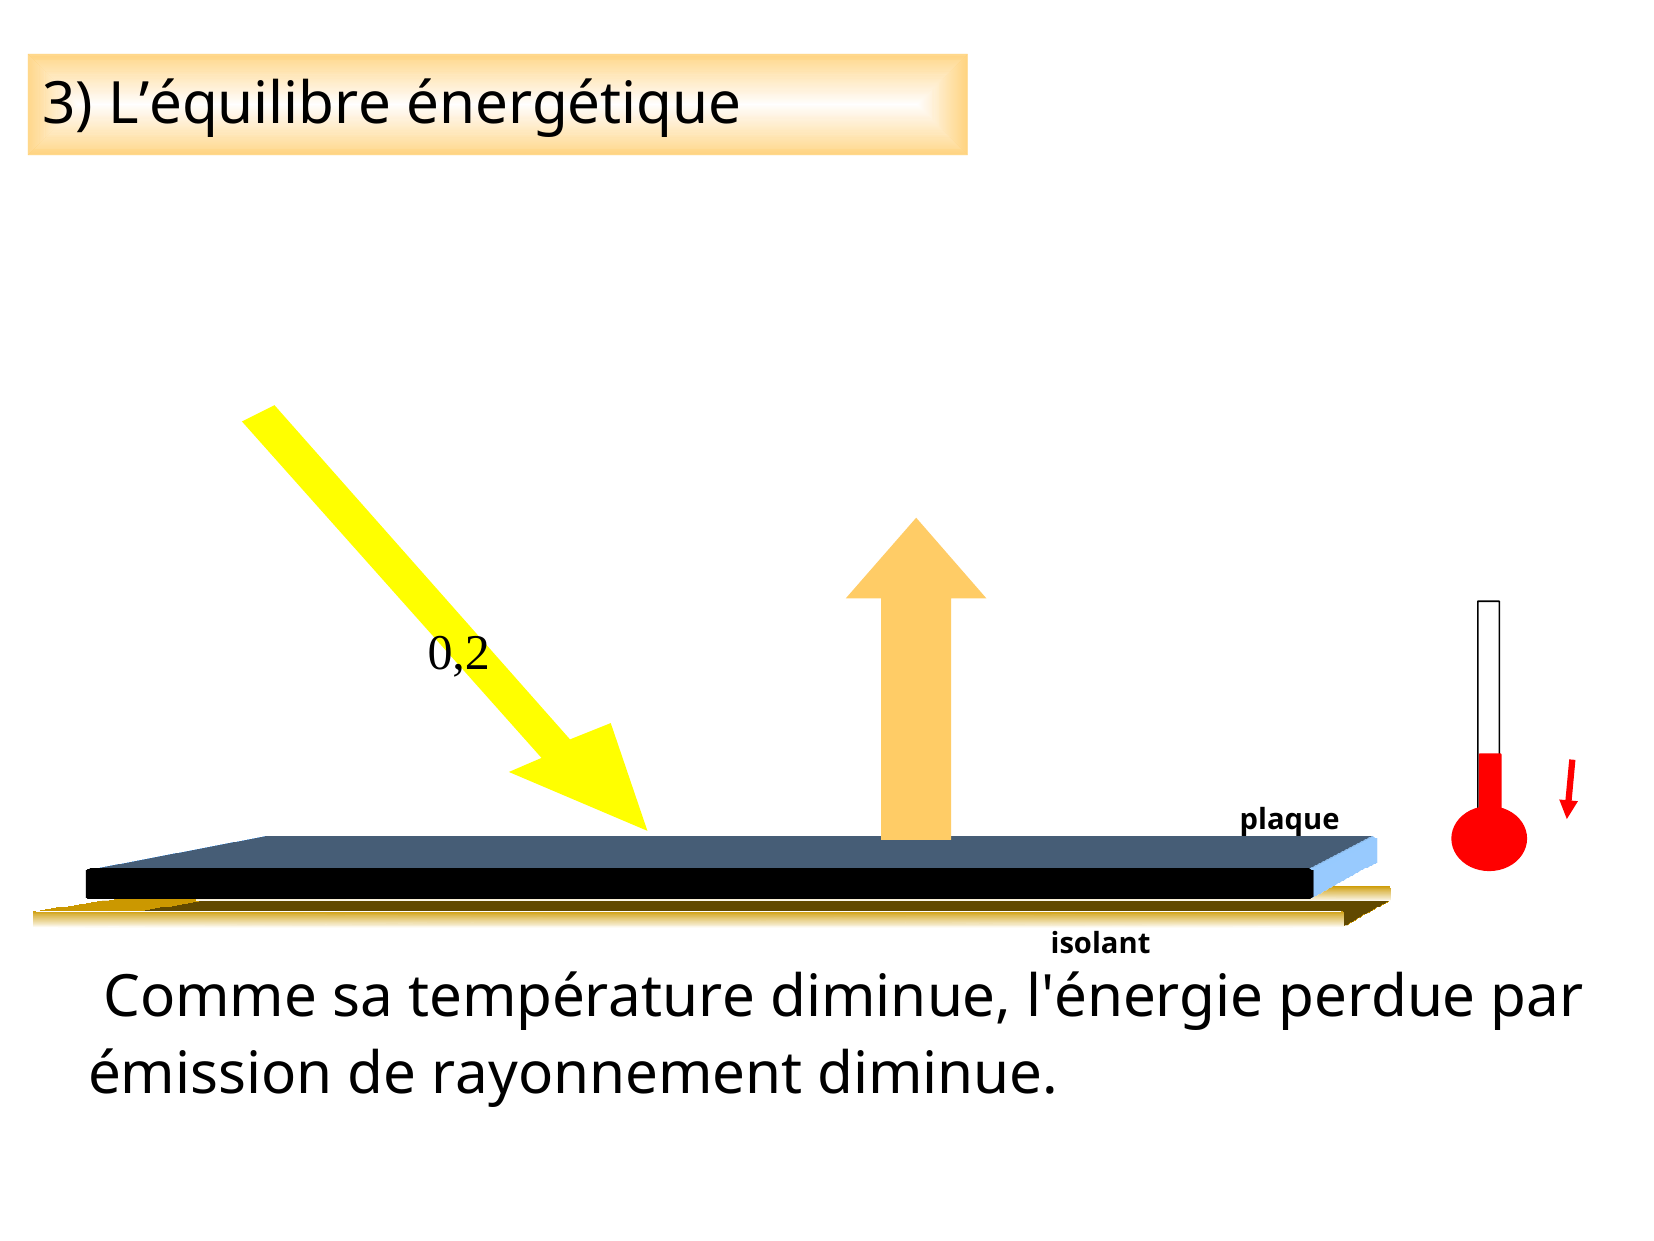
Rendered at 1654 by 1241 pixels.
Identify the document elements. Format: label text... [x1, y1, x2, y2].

text_box isolant [1035, 915, 1288, 947]
text_box [241, 405, 461, 630]
text_box 0,2 [427, 616, 518, 687]
text_box 3) L’équilibre énergétique [27, 53, 967, 155]
text_box [1470, 601, 1527, 871]
text_box [27, 53, 968, 156]
text_box plaque [1224, 791, 1477, 866]
picture [21, 826, 1406, 939]
text_box Comme sa température diminue, l'énergie perdue par émission de rayonnement diminue. [73, 947, 1611, 1201]
text_box [845, 517, 987, 840]
text_box [478, 680, 648, 831]
